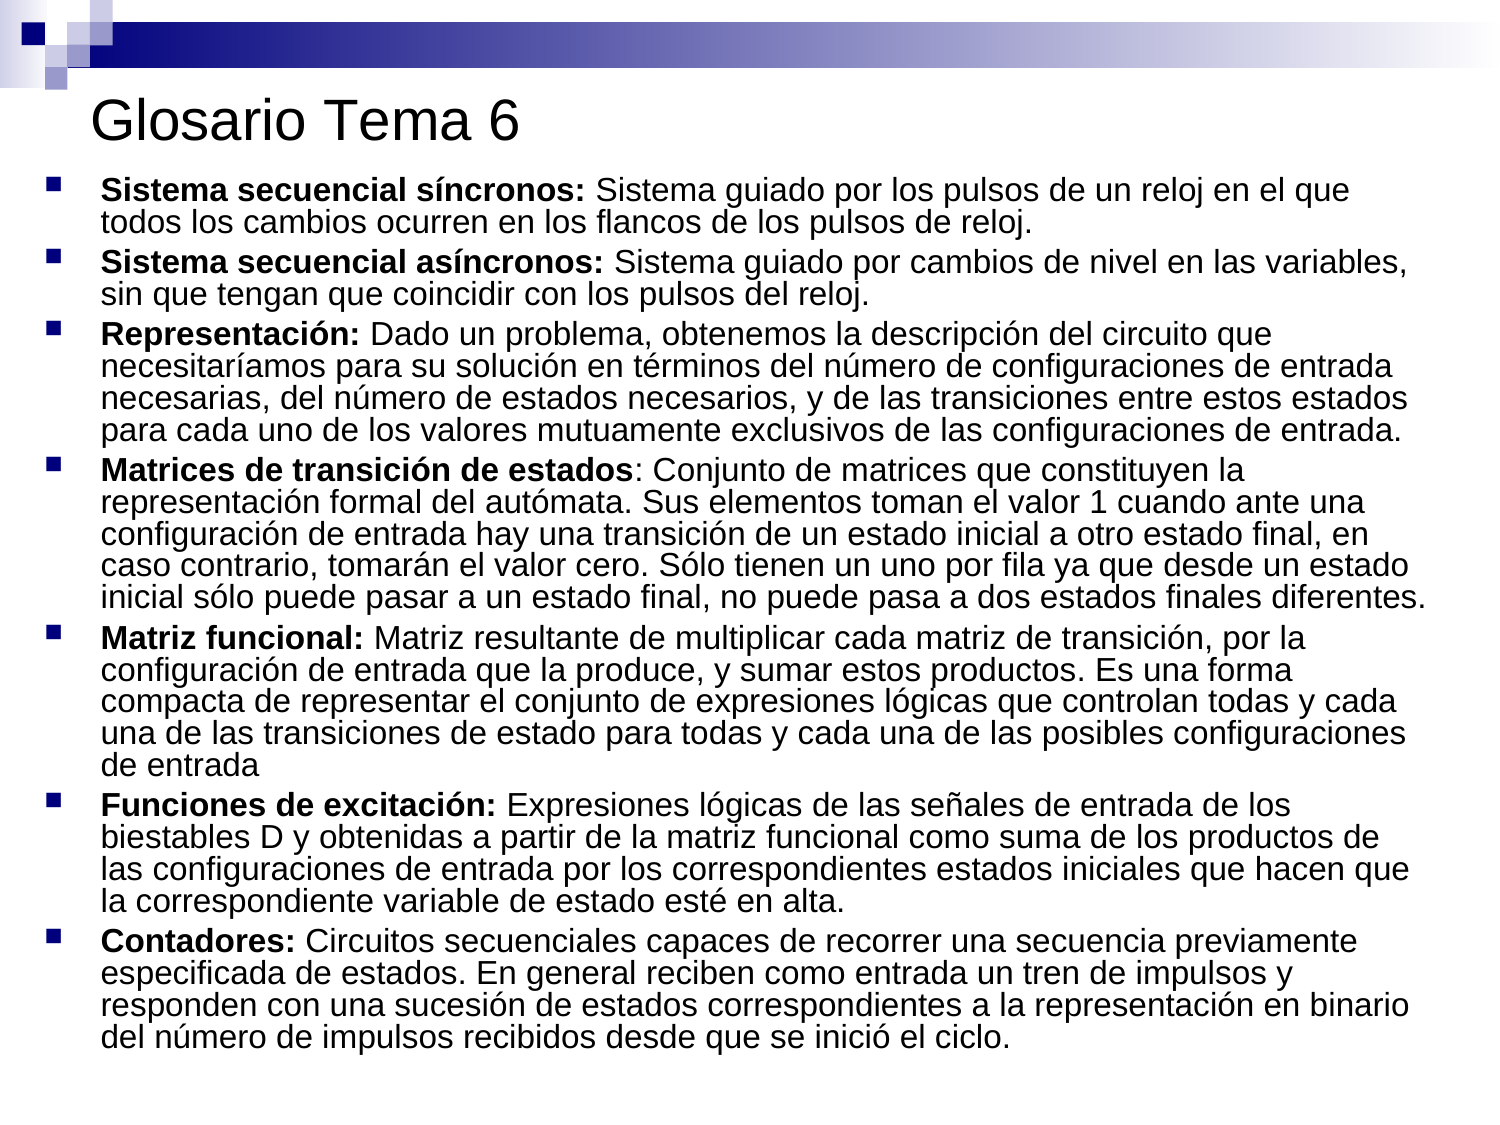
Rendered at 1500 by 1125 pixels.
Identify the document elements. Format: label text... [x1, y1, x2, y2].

list Sistema secuencial síncronos: Sistema guiado por los pulsos de un reloj en el que todos los cambios ocurren en los flancos de los pulsos de reloj. Sistema secuencial asíncronos: Sistema guiado por cambios de nivel en las variables, sin que tengan que coincidir con los pulsos del reloj. Representación: Dado un problema, obtenemos la descripción del circuito que necesitaríamos para su solución en términos del número de configuraciones de entrada necesarias, del número de estados necesarios, y de las transiciones entre estos estados para cada uno de los valores mutuamente exclusivos de las configuraciones de entrada. Matrices de transición de estados: Conjunto de matrices que constituyen la representación formal del autómata. Sus elementos toman el valor 1 cuando ante una configuración de entrada hay una transición de un estado inicial a otro estado final, en caso contrario, tomarán el valor cero. Sólo tienen un uno por fila ya que desde un estado inicial sólo puede pasar a un estado final, no puede pasa a dos estados finales diferentes. Matriz funcional: Matriz resultante de multiplicar cada matriz de transición, por la configuración de entrada que la produce, y sumar estos productos. Es una forma compacta de representar el conjunto de expresiones lógicas que controlan todas y cada una de las transiciones de estado para todas y cada una de las posibles configuraciones de entrada Funciones de excitación: Expresiones lógicas de las señales de entrada de los biestables D y obtenidas a partir de la matriz funcional como suma de los productos de las configuraciones de entrada por los correspondientes estados iniciales que hacen que la correspondiente variable de estado esté en alta. Contadores: Circuitos secuenciales capaces de recorrer una secuencia previamente especificada de estados. En general reciben como entrada un tren de impulsos y responden con una sucesión de estados correspondientes a la representación en binario del número de impulsos recibidos desde que se inició el ciclo. [29, 168, 1447, 1071]
title Glosario Tema 6 [75, 75, 1426, 138]
